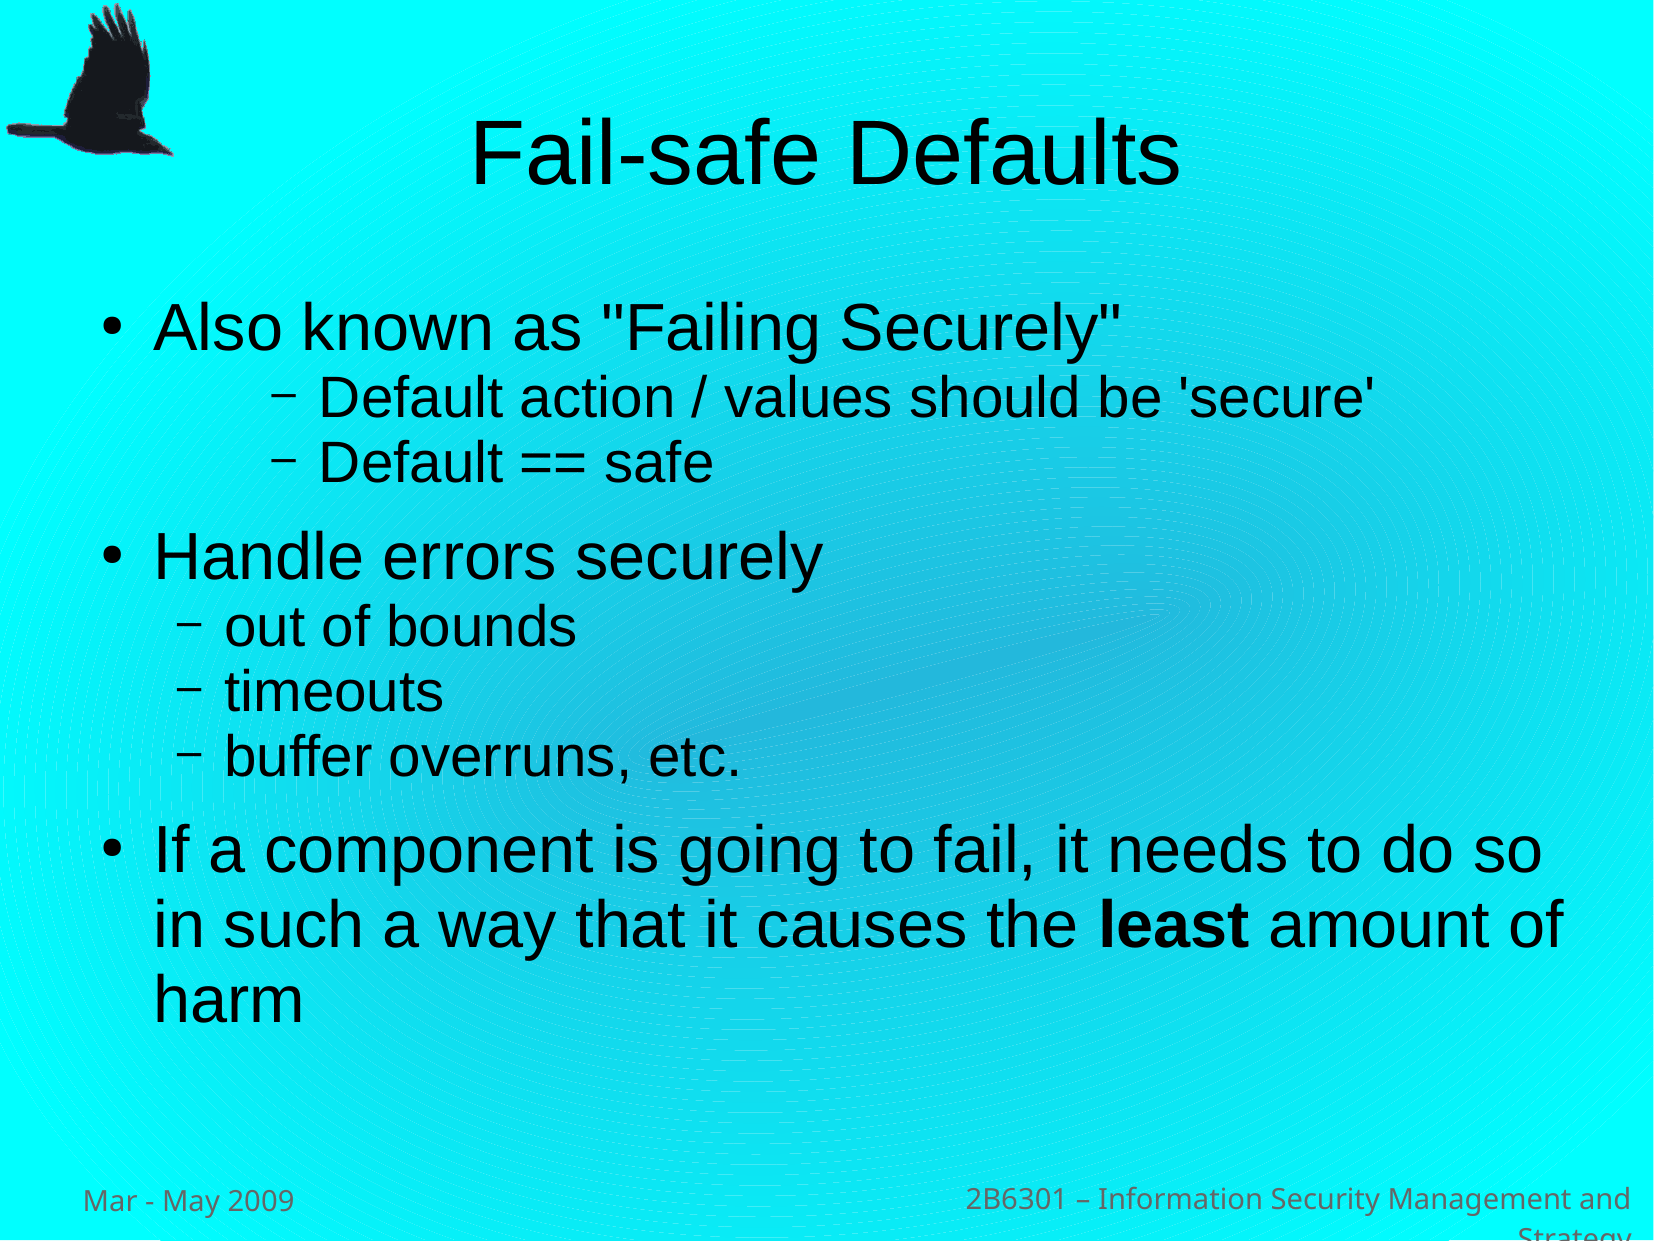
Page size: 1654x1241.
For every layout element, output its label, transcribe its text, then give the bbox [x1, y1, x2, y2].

picture [0, 0, 178, 160]
title Fail-safe Defaults [82, 49, 1571, 257]
list Also known as "Failing Securely" Default action / values should be 'secure' Default == safe Handle errors securely out of bounds timeouts buffer overruns, etc. If a component is going to fail, it needs to do so in such a way that it causes the least amount of harm [82, 290, 1571, 1094]
